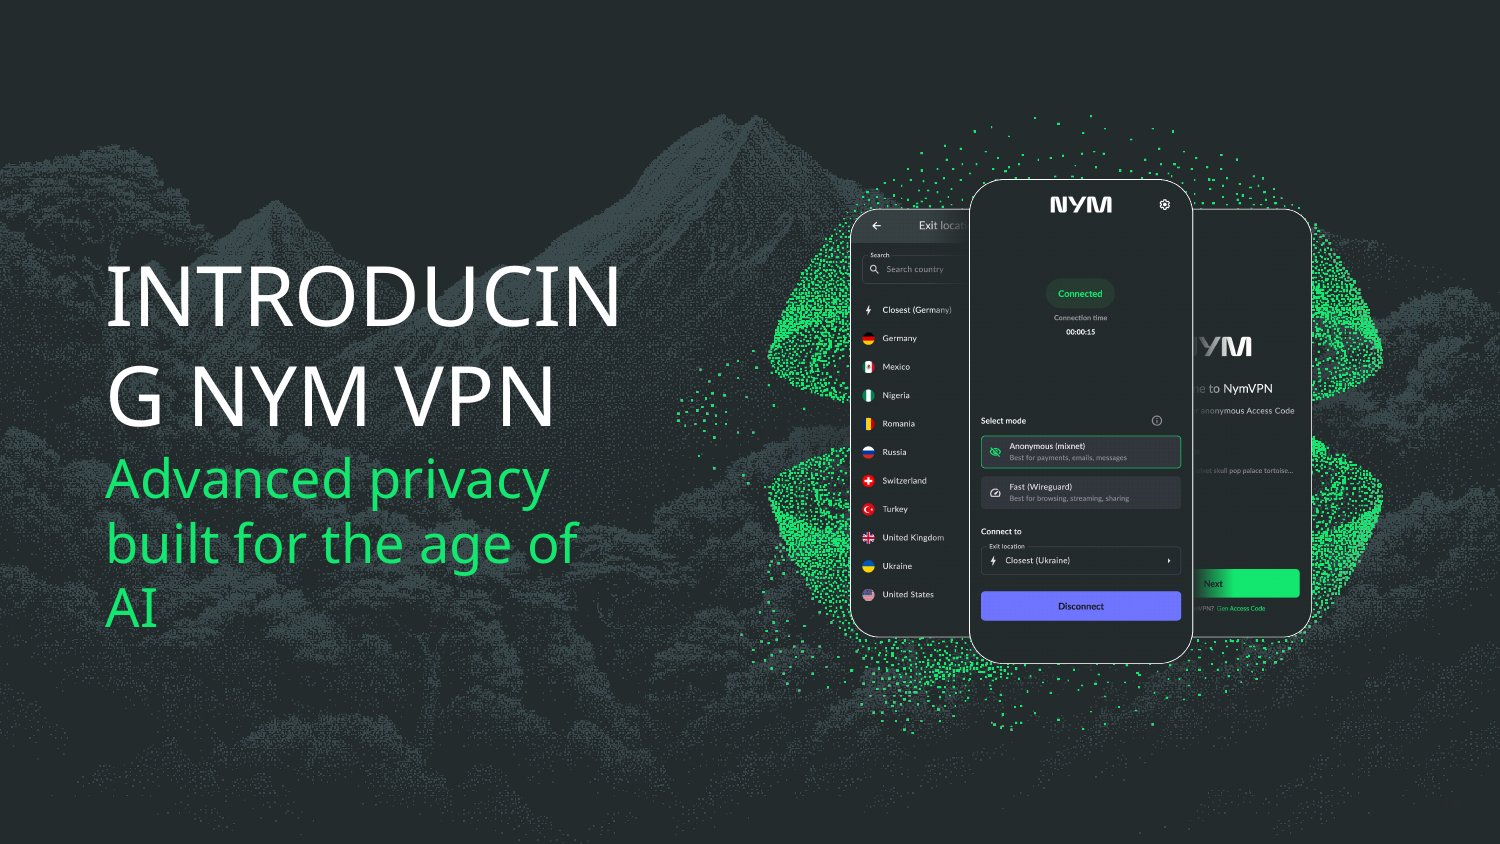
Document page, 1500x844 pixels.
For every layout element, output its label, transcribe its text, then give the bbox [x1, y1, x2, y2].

text_box Advanced privacy built for the age of AI [105, 443, 647, 639]
text_box INTRODUCING NYM VPN [105, 243, 663, 444]
picture [0, 114, 1500, 844]
